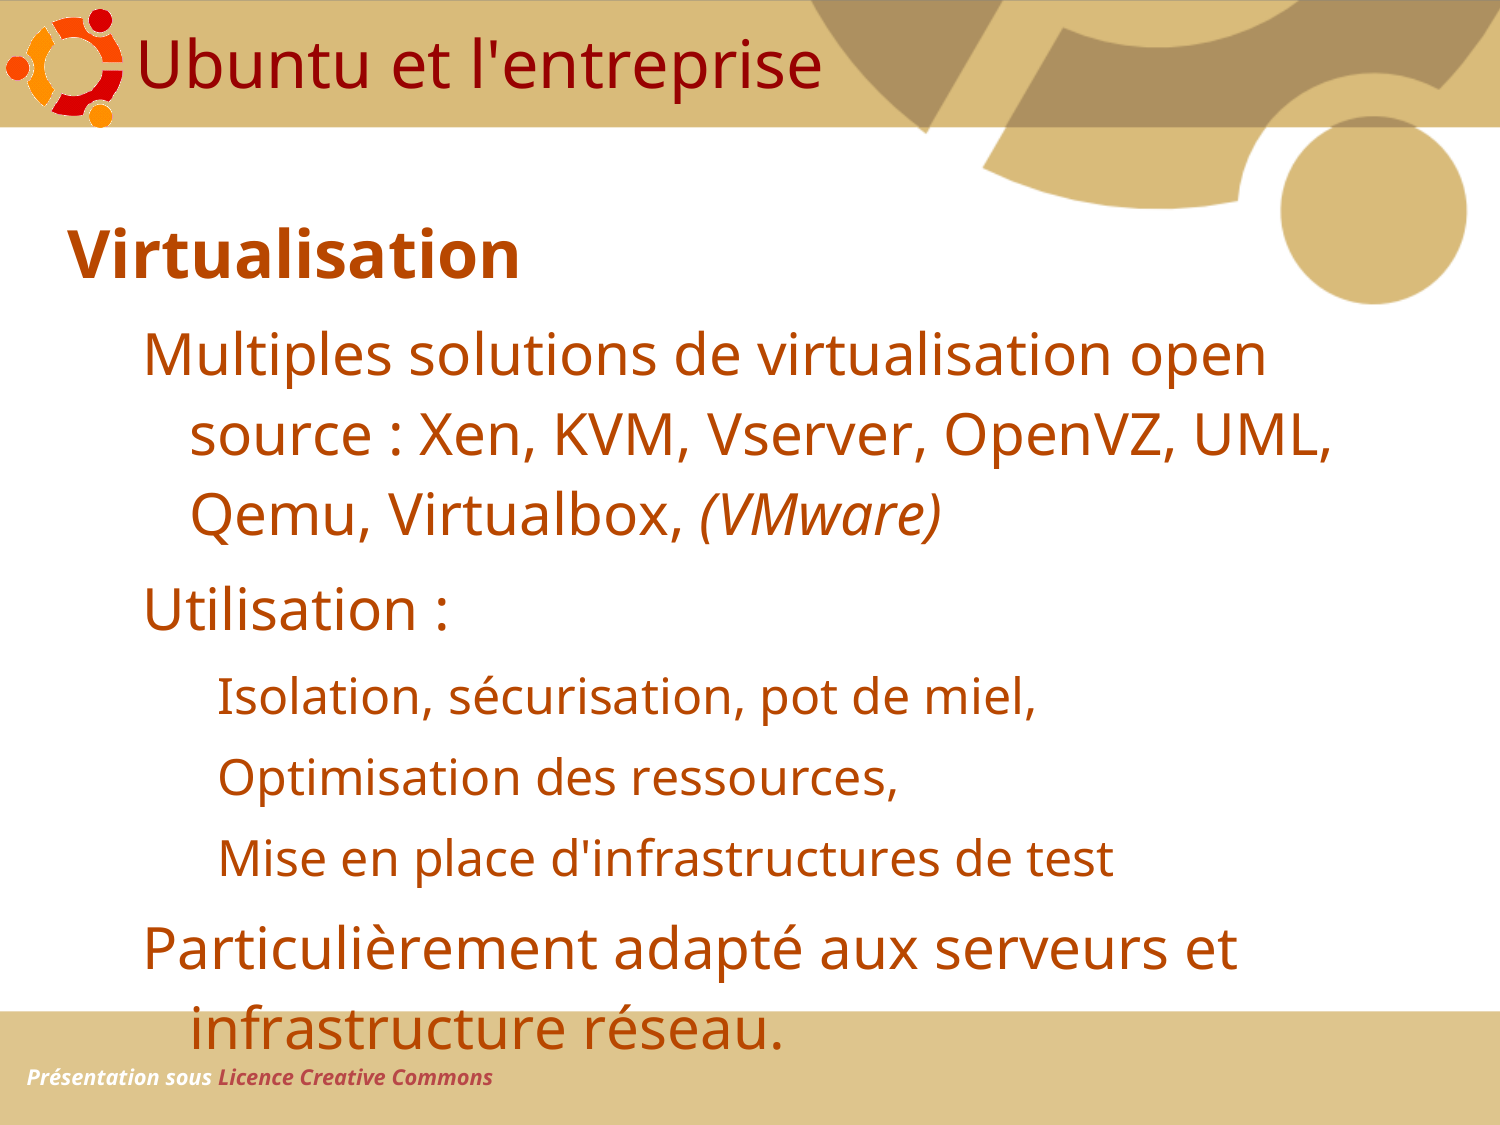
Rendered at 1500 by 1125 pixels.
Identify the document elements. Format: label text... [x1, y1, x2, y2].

list Virtualisation Multiples solutions de virtualisation open source : Xen, KVM, Vserver, OpenVZ, UML, Qemu, Virtualbox, (VMware) Utilisation : Isolation, sécurisation, pot de miel, Optimisation des ressources, Mise en place d'infrastructures de test Particulièrement adapté aux serveurs et infrastructure réseau. [67, 206, 1418, 982]
picture [0, 0, 1500, 557]
title Ubuntu et l'entreprise [135, 0, 1417, 163]
